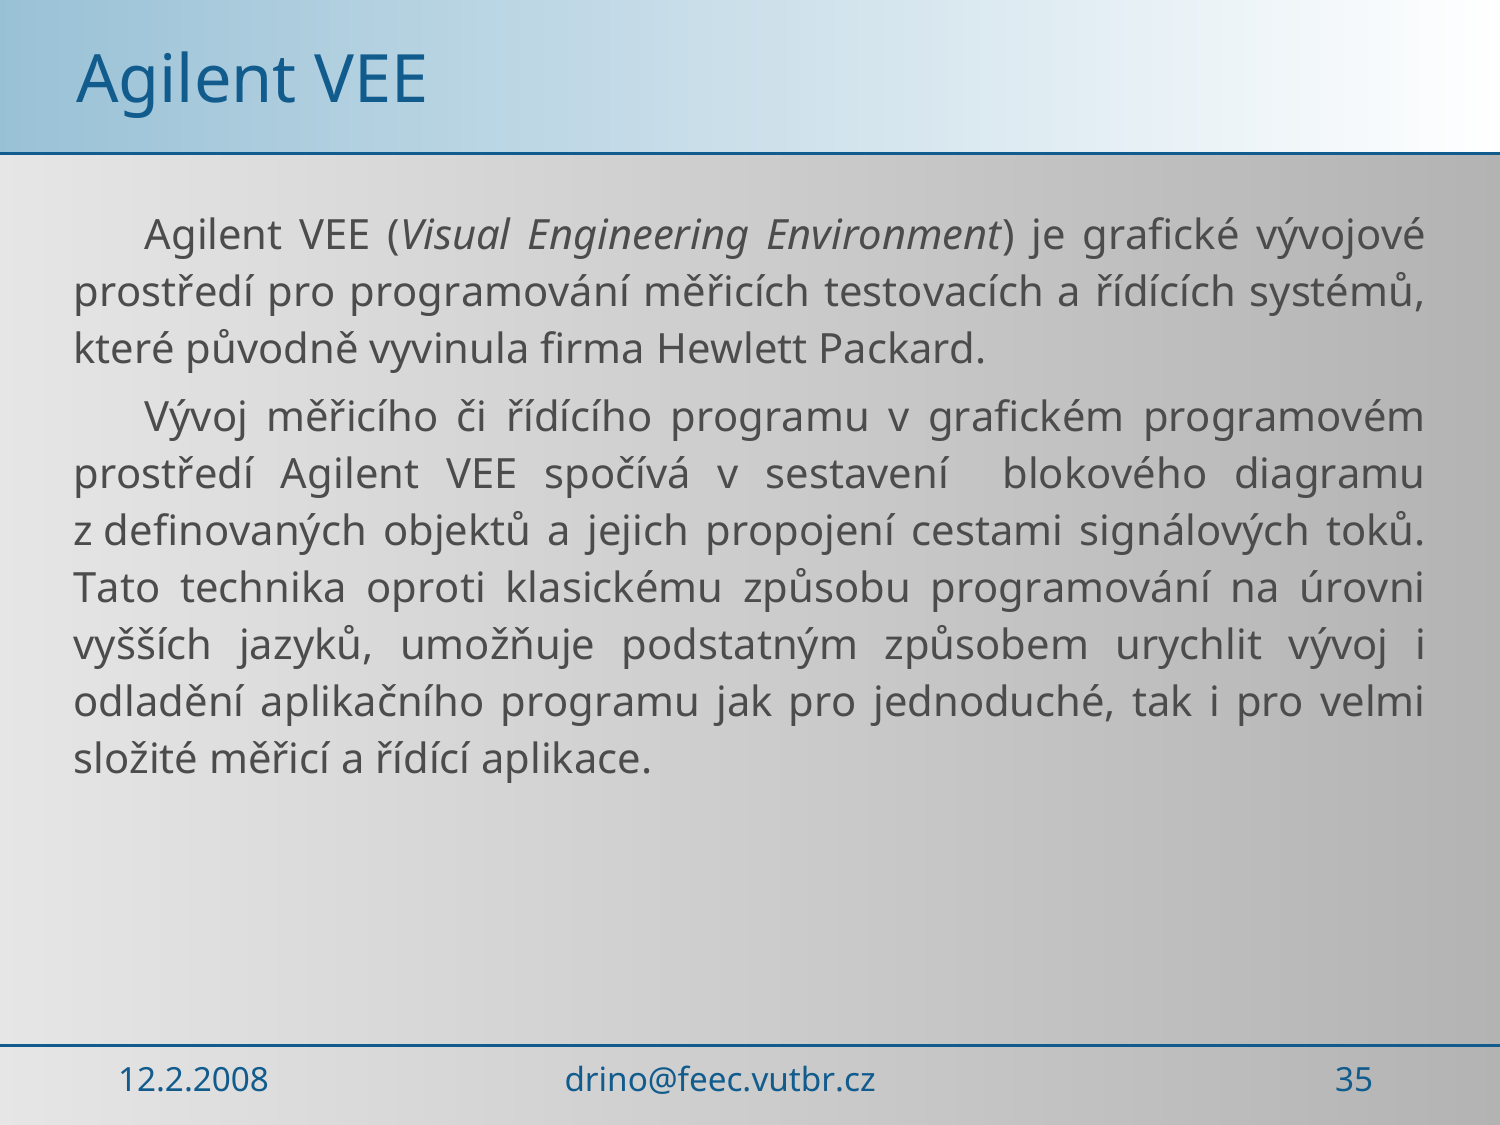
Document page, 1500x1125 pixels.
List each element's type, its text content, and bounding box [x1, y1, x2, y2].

text_box Agilent VEE (Visual Engineering Environment) je grafické vývojové prostředí pro programování měřicích testovacích a řídících systémů, které původně vyvinula firma Hewlett Packard. Vývoj měřicího či řídícího programu v grafickém programovém prostředí Agilent VEE spočívá v sestavení blokového diagramu z definovaných objektů a jejich propojení cestami signálových toků. Tato technika oproti klasickému způsobu programování na úrovni vyšších jazyků, umožňuje podstatným způsobem urychlit vývoj i odladění aplikačního programu jak pro jednoduché, tak i pro velmi složité měřicí a řídící aplikace. [59, 196, 1442, 794]
text_box <číslo> [1075, 1049, 1388, 1125]
text_box 12.2.2008 [103, 1049, 432, 1125]
text_box drino@feec.vutbr.cz [454, 1049, 987, 1125]
title Agilent VEE [0, 0, 1500, 152]
